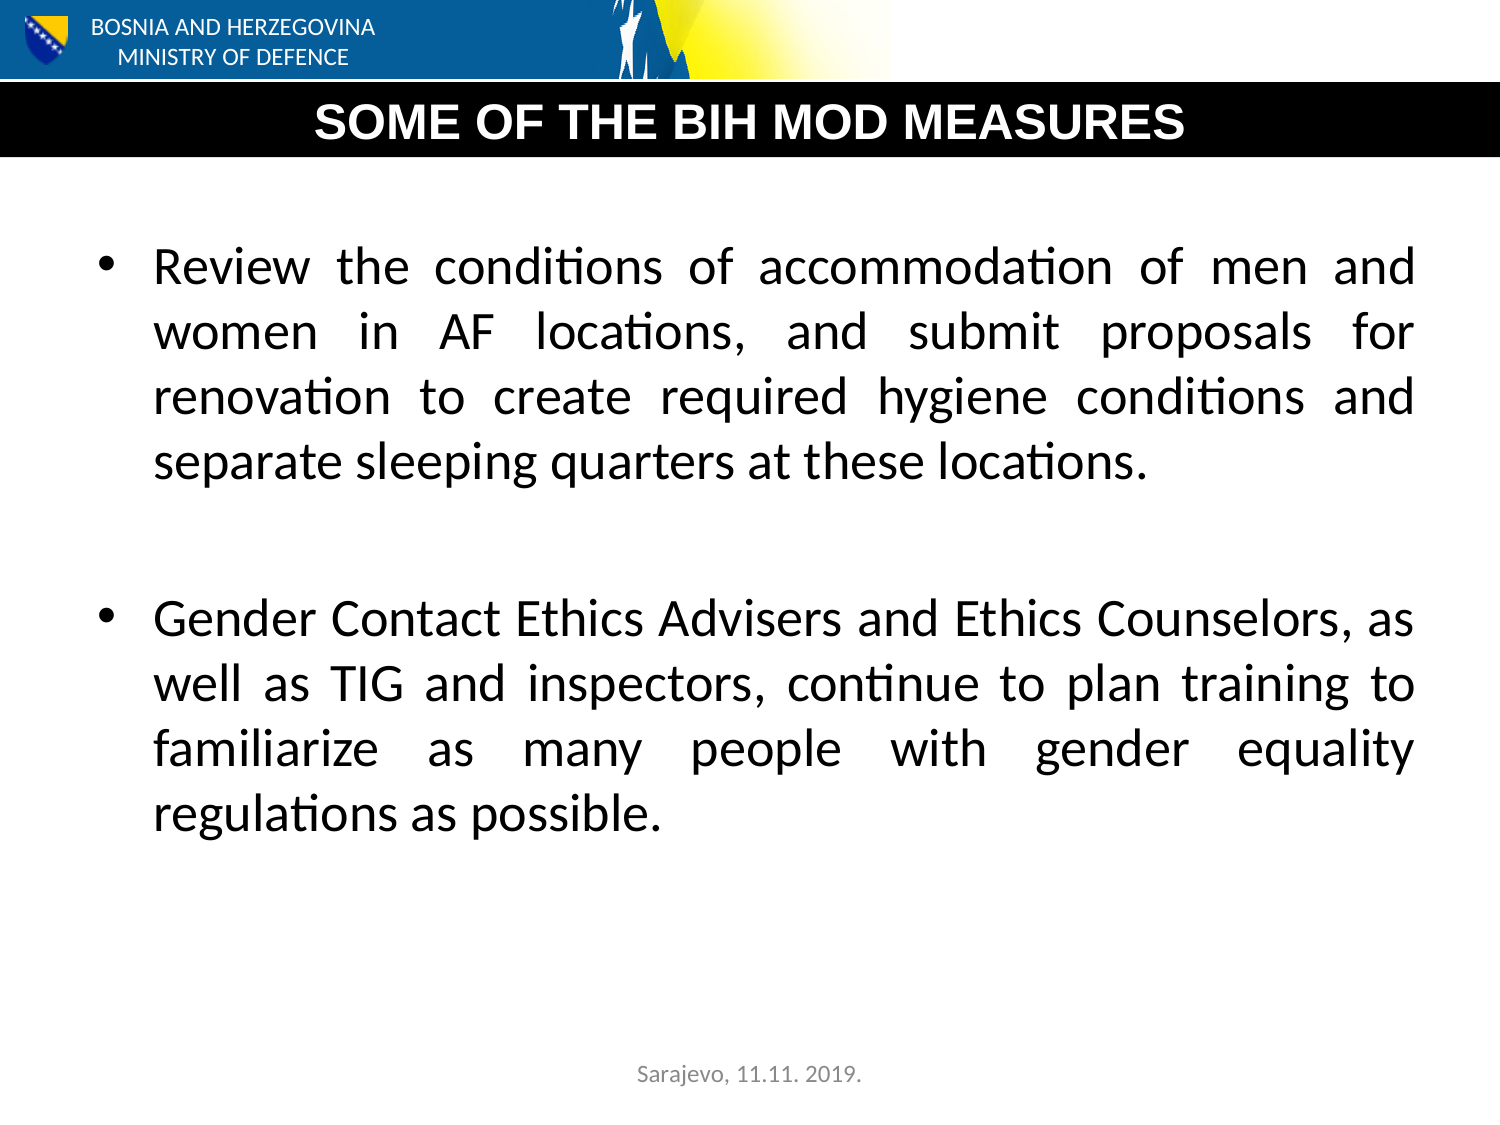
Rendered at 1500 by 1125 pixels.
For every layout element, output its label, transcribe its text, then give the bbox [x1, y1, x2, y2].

title SOME OF THE BIH MOD MEASURES [0, 82, 1500, 158]
list Review the conditions of accommodation of men and women in AF locations, and submit proposals for renovation to create required hygiene conditions and separate sleeping quarters at these locations. Gender Contact Ethics Advisers and Ethics Counselors, as well as TIG and inspectors, continue to plan training to familiarize as many people with gender equality regulations as possible. [82, 222, 1433, 1035]
picture [0, 0, 1500, 79]
text_box Sarajevo, 11.11. 2019. [512, 1042, 988, 1103]
